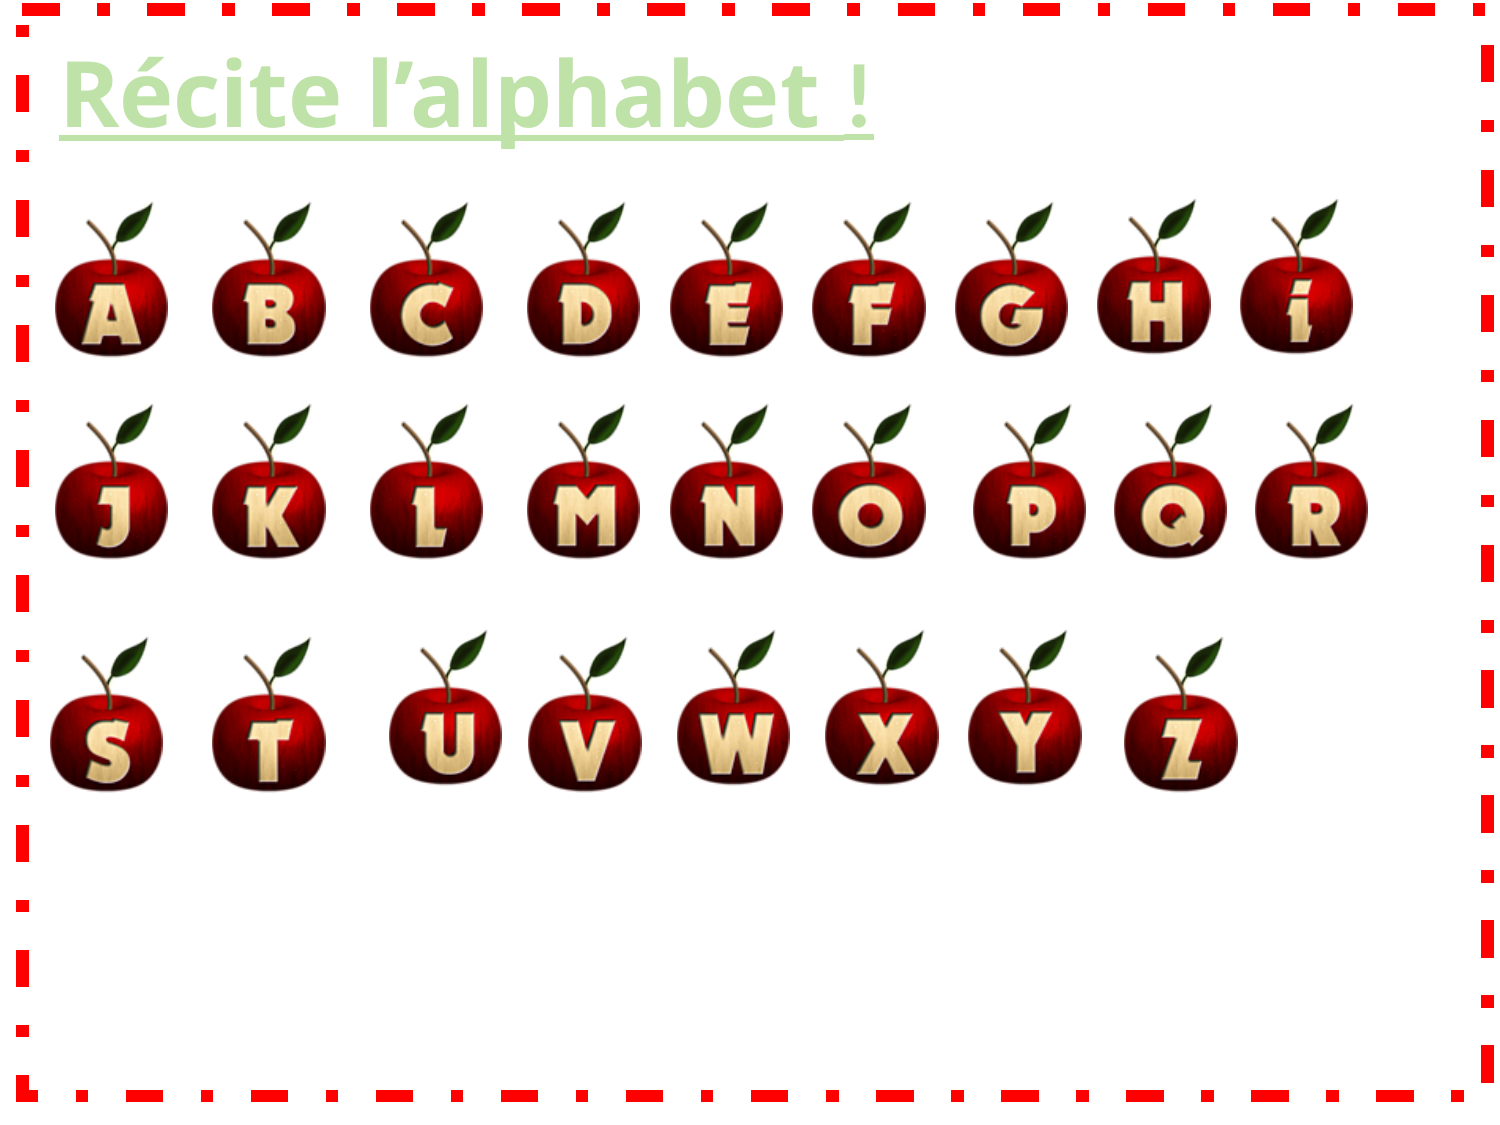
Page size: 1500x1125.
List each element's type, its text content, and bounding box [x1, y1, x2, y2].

picture [1114, 403, 1227, 561]
picture [973, 403, 1086, 561]
picture [55, 201, 168, 358]
picture [812, 403, 926, 561]
picture [968, 629, 1082, 786]
picture [370, 403, 483, 561]
picture [670, 201, 783, 358]
picture [1124, 636, 1238, 793]
picture [50, 636, 163, 793]
picture [955, 201, 1068, 358]
picture [1097, 198, 1211, 355]
picture [527, 403, 640, 561]
picture [1255, 403, 1368, 561]
picture [370, 201, 483, 358]
picture [212, 201, 326, 358]
picture [1240, 198, 1353, 355]
picture [670, 403, 783, 561]
picture [825, 629, 939, 786]
picture [528, 636, 642, 793]
picture [527, 201, 640, 358]
picture [212, 403, 326, 561]
picture [812, 201, 926, 358]
picture [677, 629, 790, 786]
picture [55, 403, 168, 561]
text_box Récite l’alphabet ! [44, 29, 889, 154]
picture [212, 636, 326, 793]
picture [389, 629, 502, 786]
